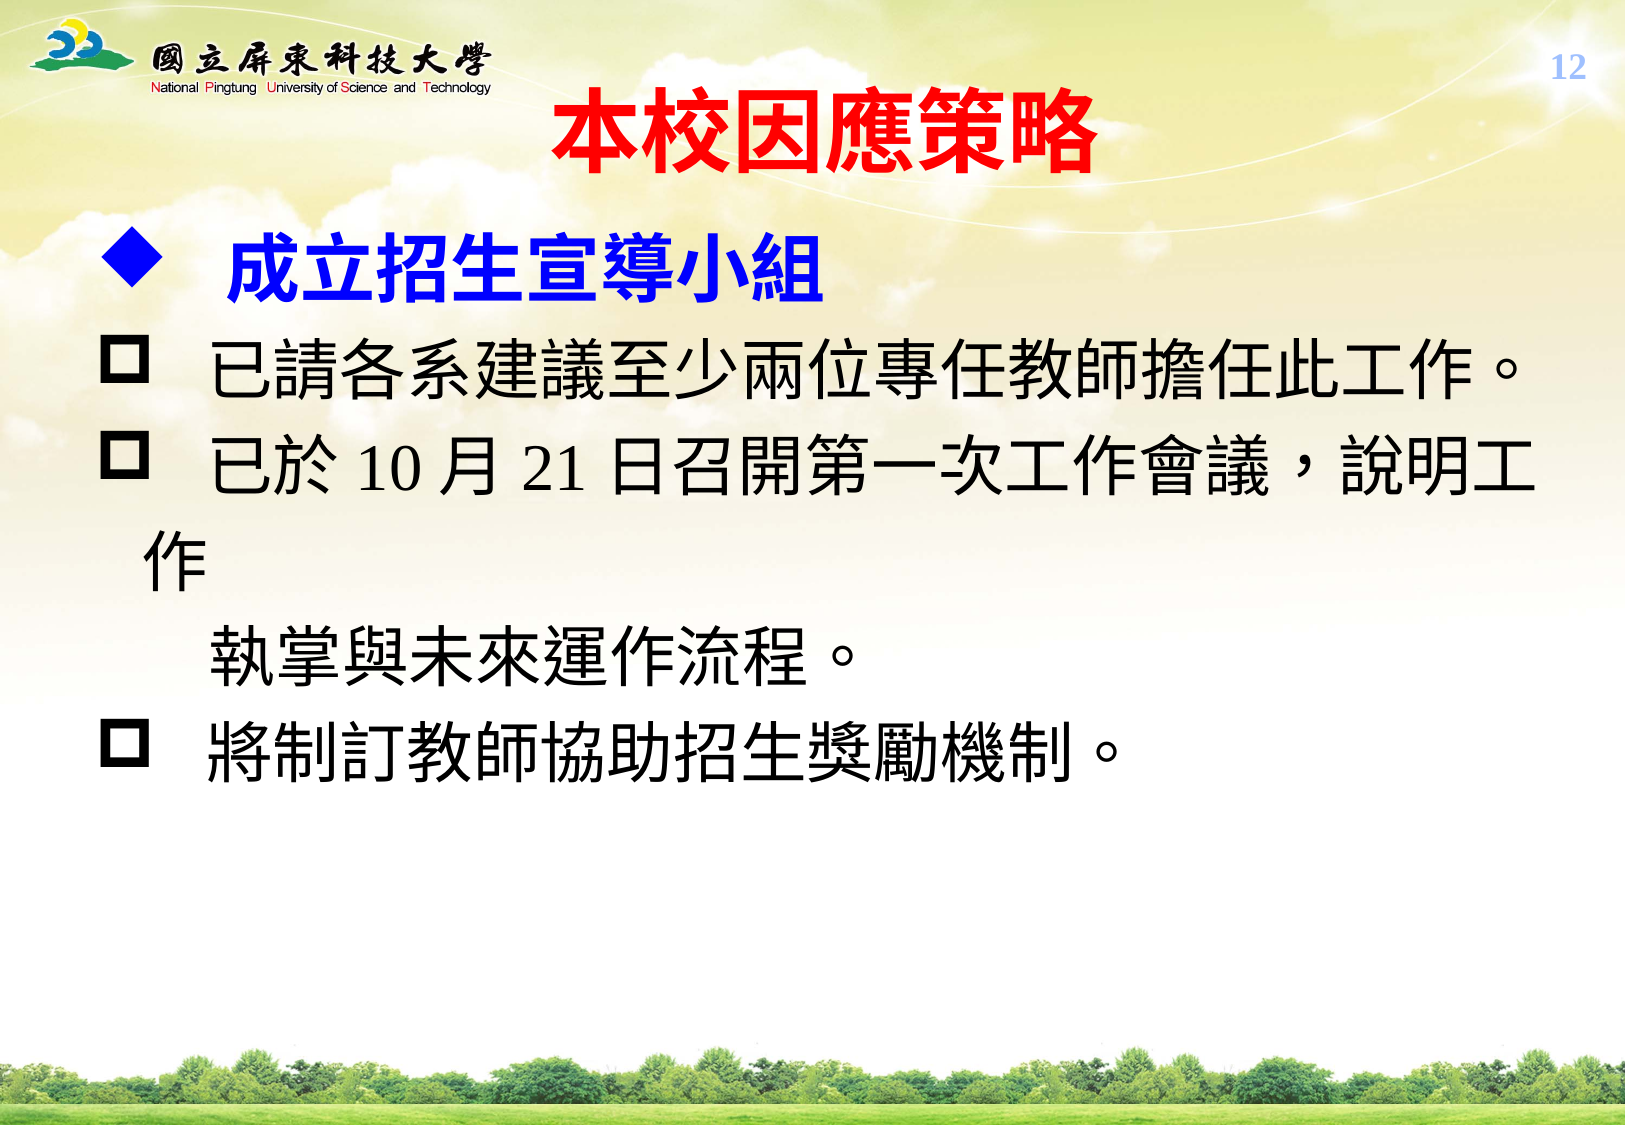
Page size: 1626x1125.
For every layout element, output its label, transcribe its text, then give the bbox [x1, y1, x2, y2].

text_box 本校因應策略 [139, 66, 1510, 192]
text_box 成立招生宣導小組 已請各系建議至少兩位專任教師擔任此工作。 已於10月21日召開第一次工作會議，說明工作 執掌與未來運作流程。 將制訂教師協助招生獎勵機制。 [80, 196, 1569, 799]
picture [0, 0, 1625, 1125]
